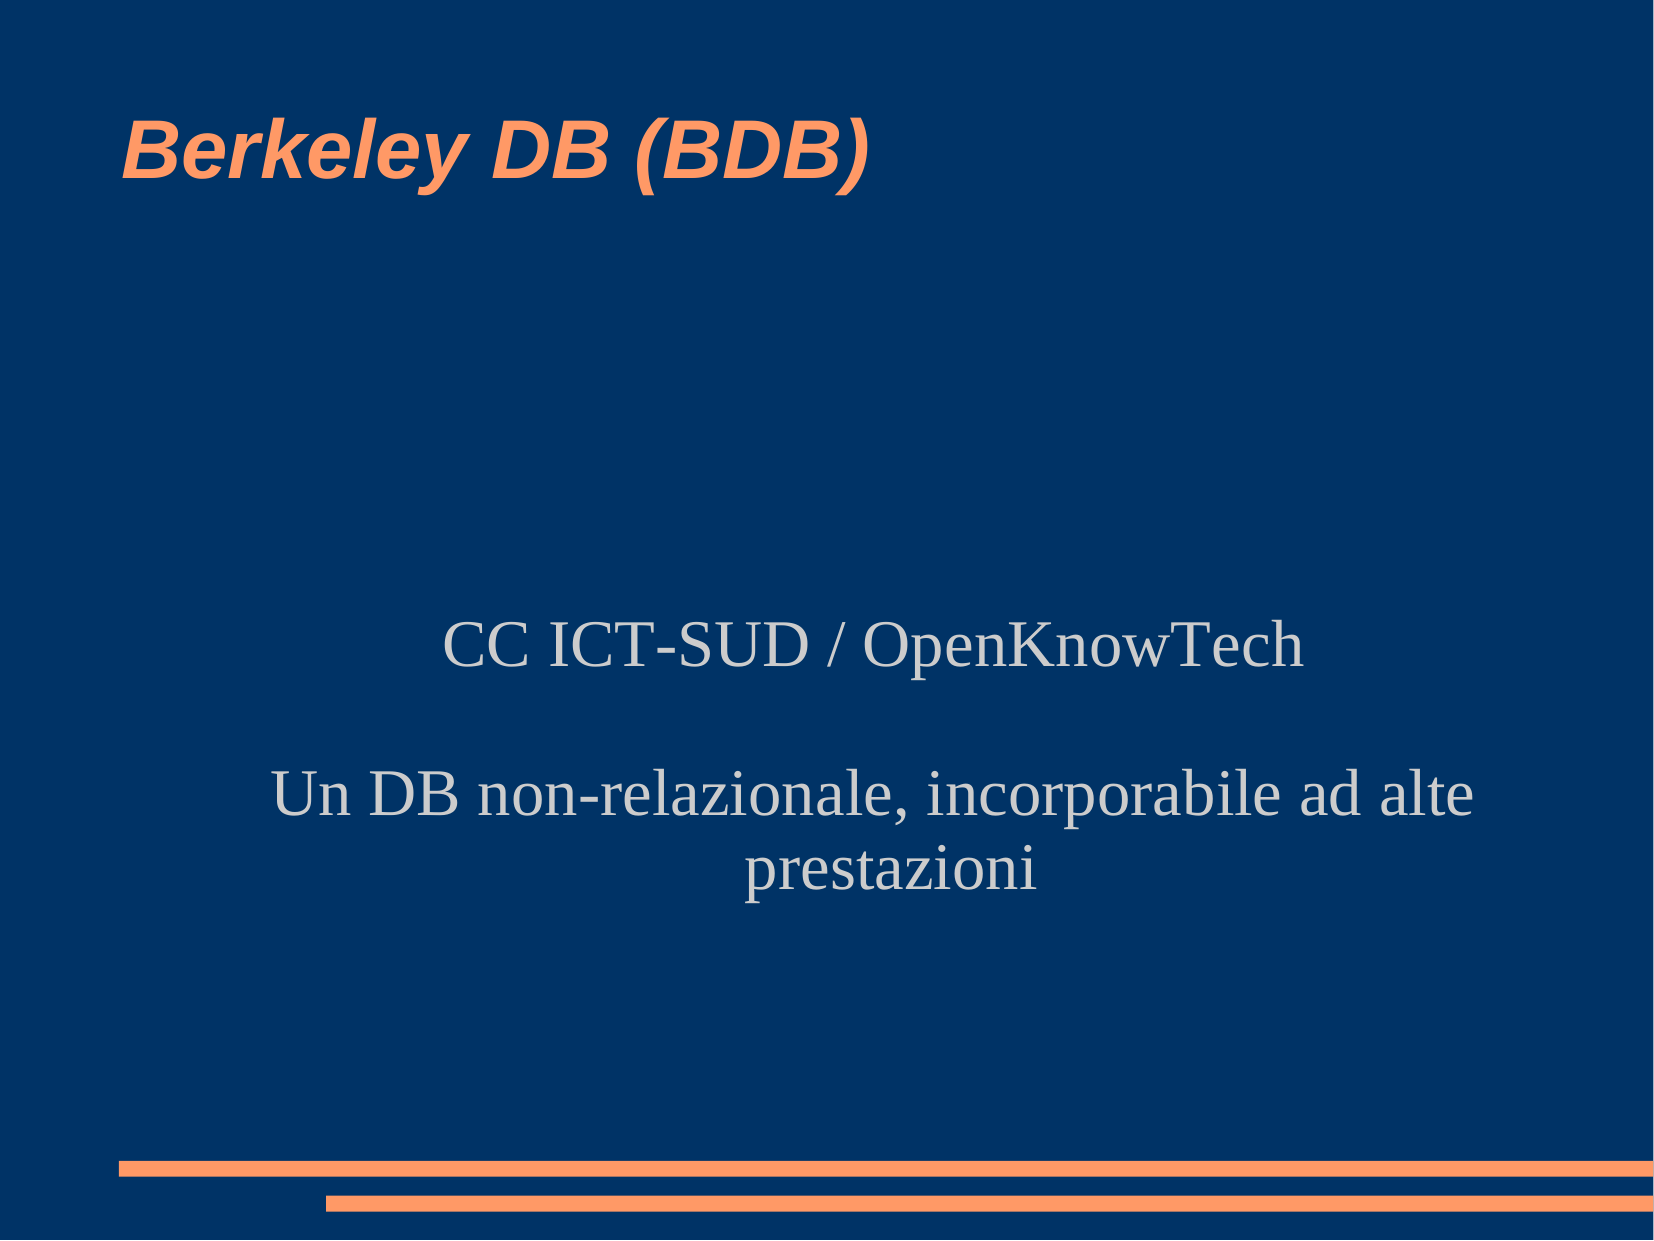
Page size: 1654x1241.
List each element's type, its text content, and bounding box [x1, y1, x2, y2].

subtitle CC ICT-SUD / OpenKnowTech Un DB non-relazionale, incorporabile ad alte prestazioni [178, 364, 1570, 1147]
title Berkeley DB (BDB) [121, 46, 1534, 254]
